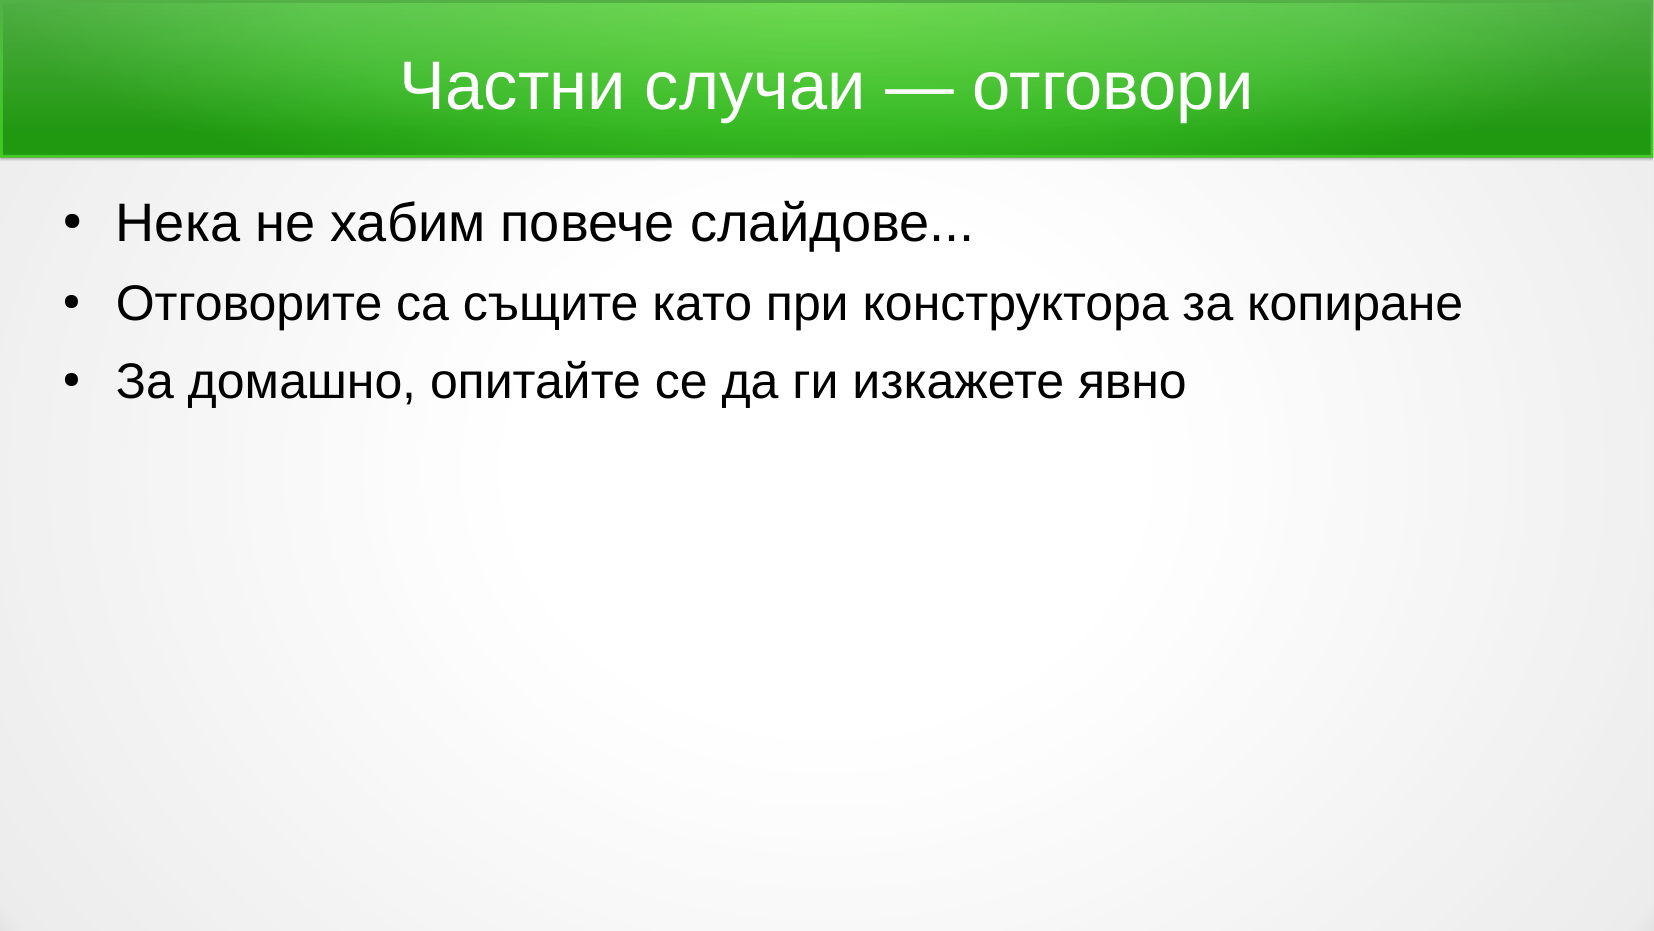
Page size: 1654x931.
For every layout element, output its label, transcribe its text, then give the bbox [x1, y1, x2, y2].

title Частни случаи — отговори [82, 37, 1571, 135]
list Нека не хабим повече слайдове... Отговорите са същите като при конструктора за копиране За домашно, опитайте се да ги изкажете явно [44, 192, 1619, 898]
